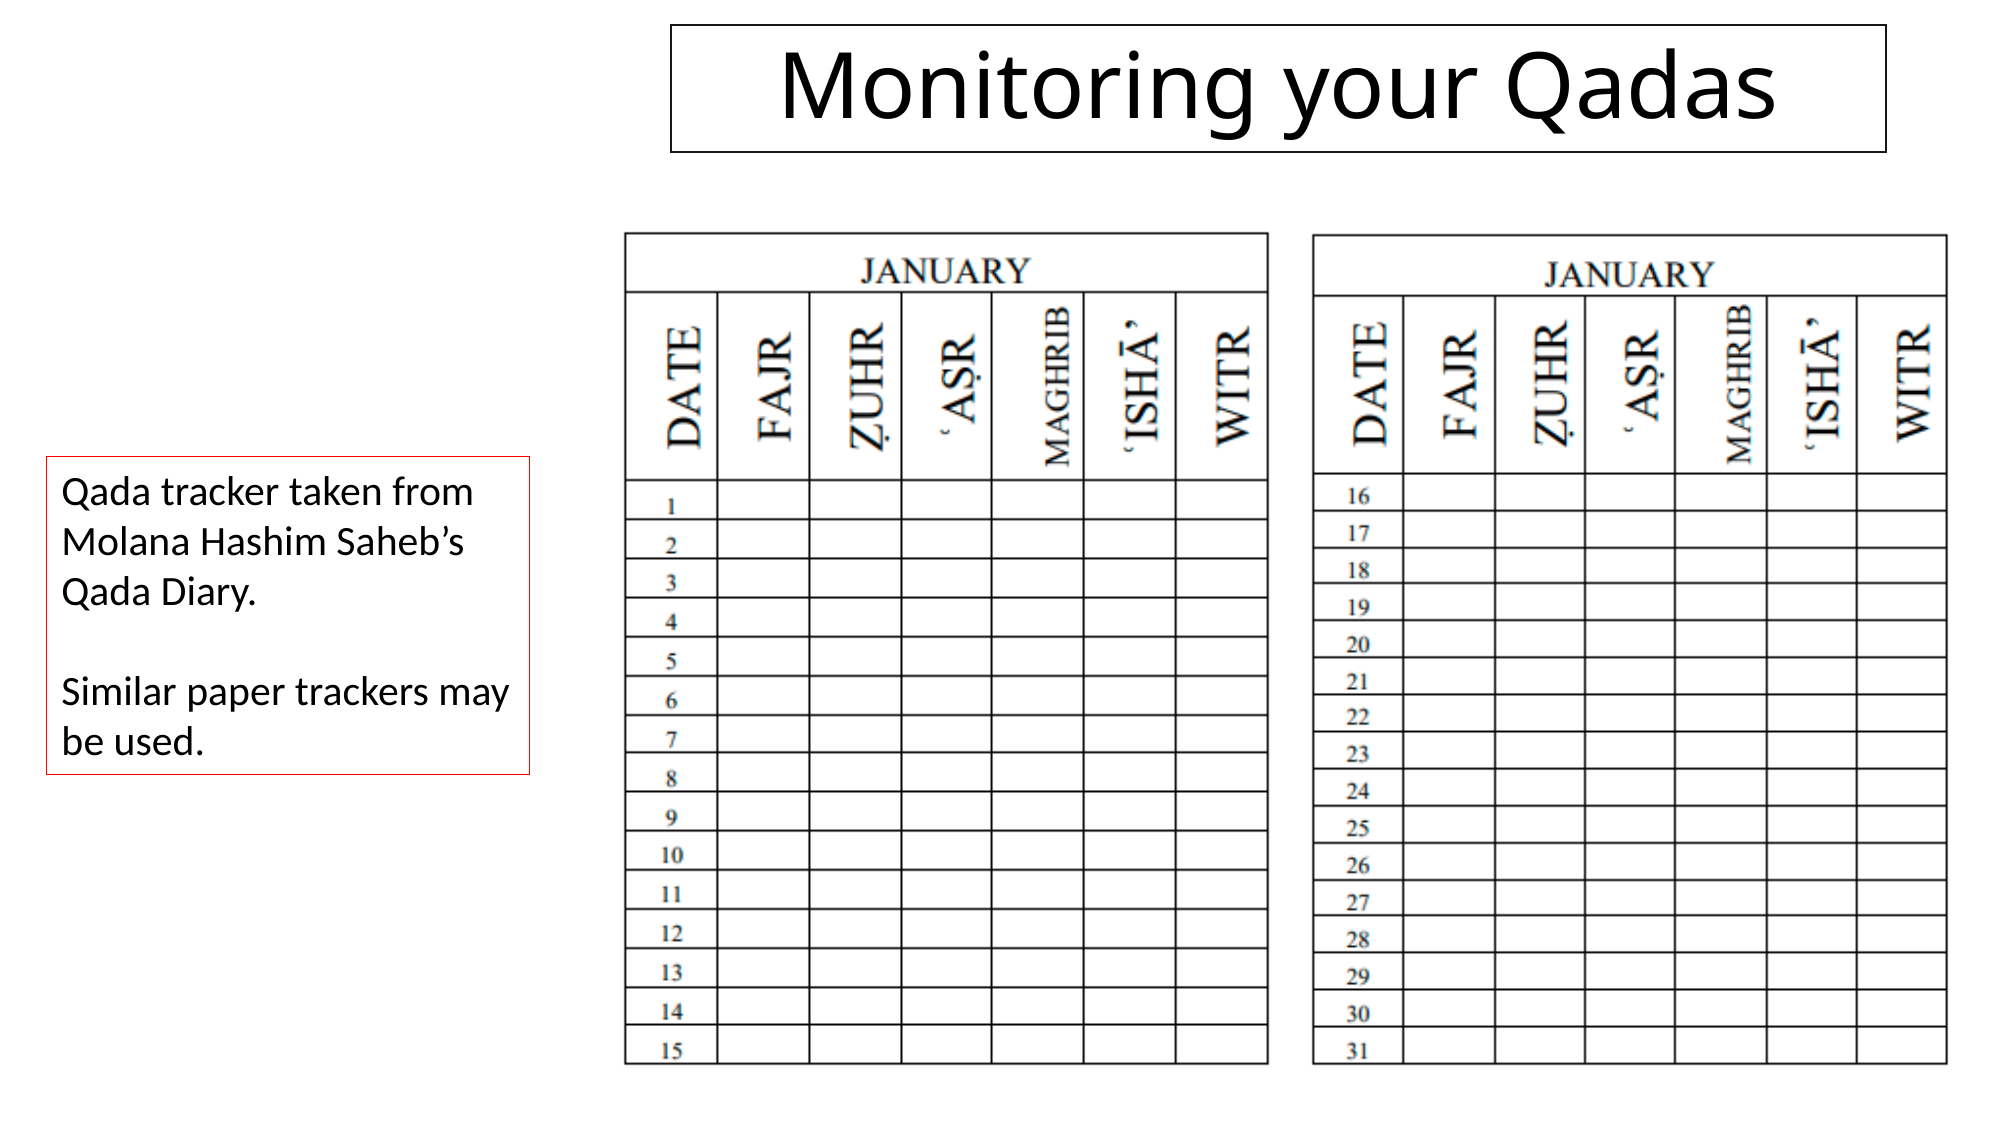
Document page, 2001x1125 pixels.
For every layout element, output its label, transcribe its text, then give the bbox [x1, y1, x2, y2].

title Monitoring your Qadas [670, 25, 1886, 153]
picture [615, 223, 1279, 1073]
picture [1303, 221, 1954, 1073]
text_box Qada tracker taken from Molana Hashim Saheb’s Qada Diary. Similar paper trackers may be used. [46, 456, 530, 775]
